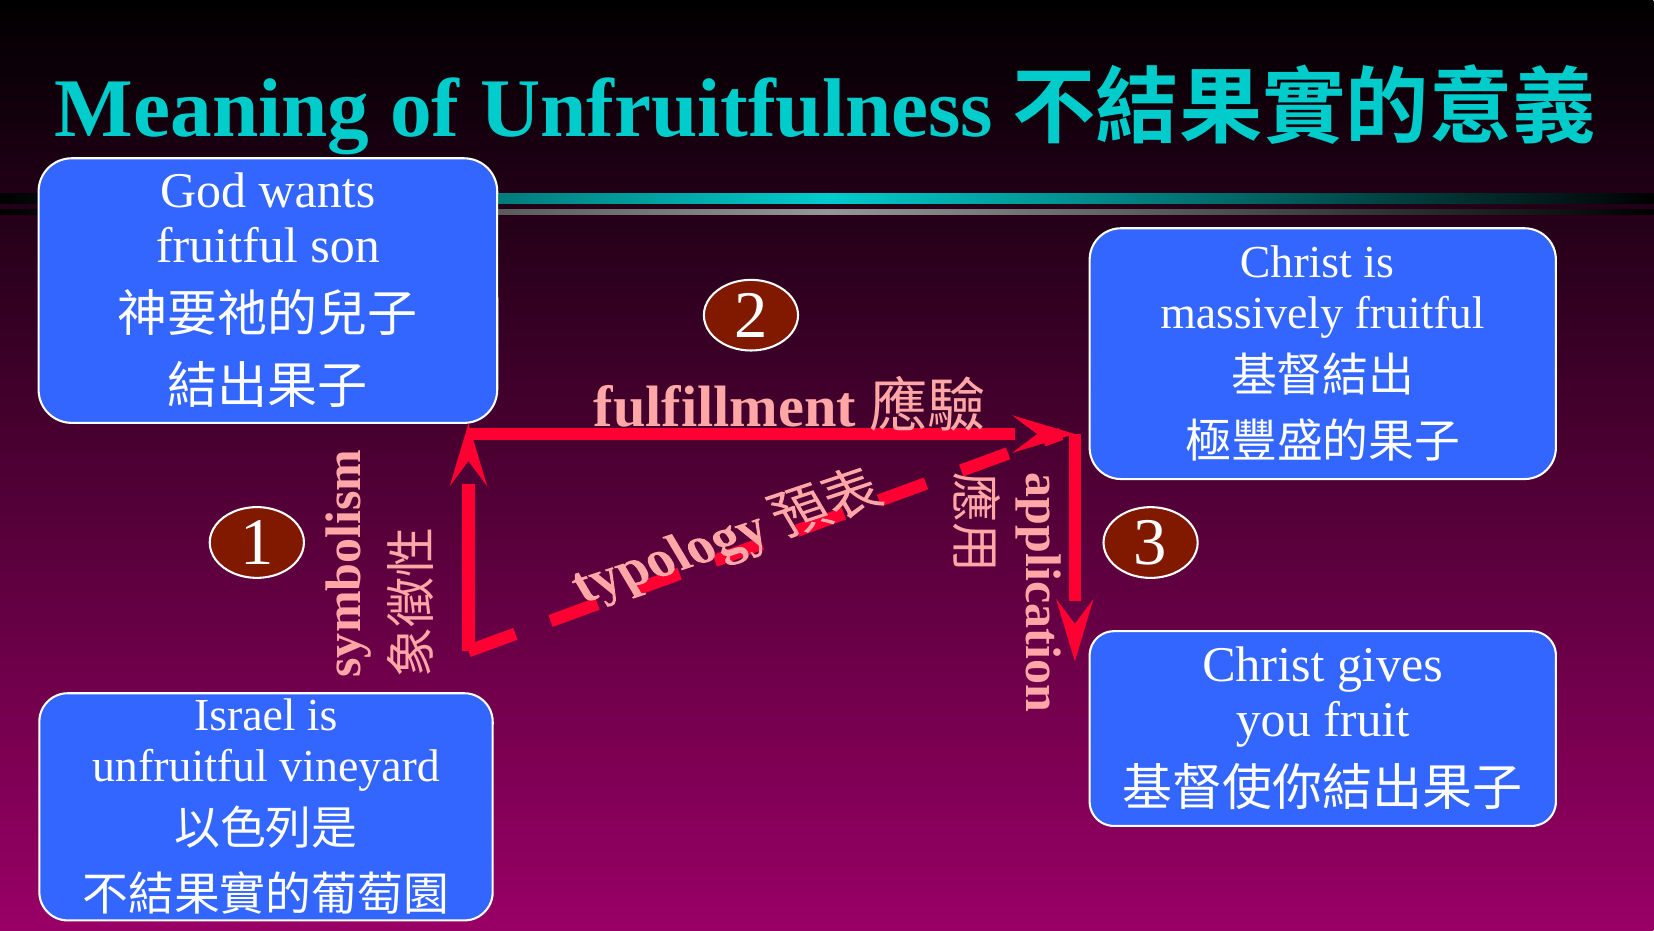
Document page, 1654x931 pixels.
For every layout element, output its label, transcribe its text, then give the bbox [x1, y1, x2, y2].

text_box fulfillment應驗 [578, 351, 1006, 451]
text_box application 應用 [935, 457, 1079, 779]
text_box Christ gives you fruit 基督使你結出果子 [1089, 631, 1556, 826]
text_box 3 [1103, 507, 1198, 578]
text_box Christ is massively fruitful 基督結出 極豐盛的果子 [1089, 228, 1556, 480]
text_box symbolism象徵性 [308, 406, 452, 693]
text_box God wants fruitful son 神要祂的兒子 結出果子 [38, 158, 498, 423]
text_box 1 [209, 507, 304, 578]
title Meaning of Unfruitfulness不結果實的意義 [16, 0, 1635, 220]
text_box Israel is unfruitful vineyard 以色列是 不結果實的葡萄園 [39, 693, 493, 921]
text_box typology預表 [532, 451, 921, 629]
text_box 2 [703, 279, 799, 351]
